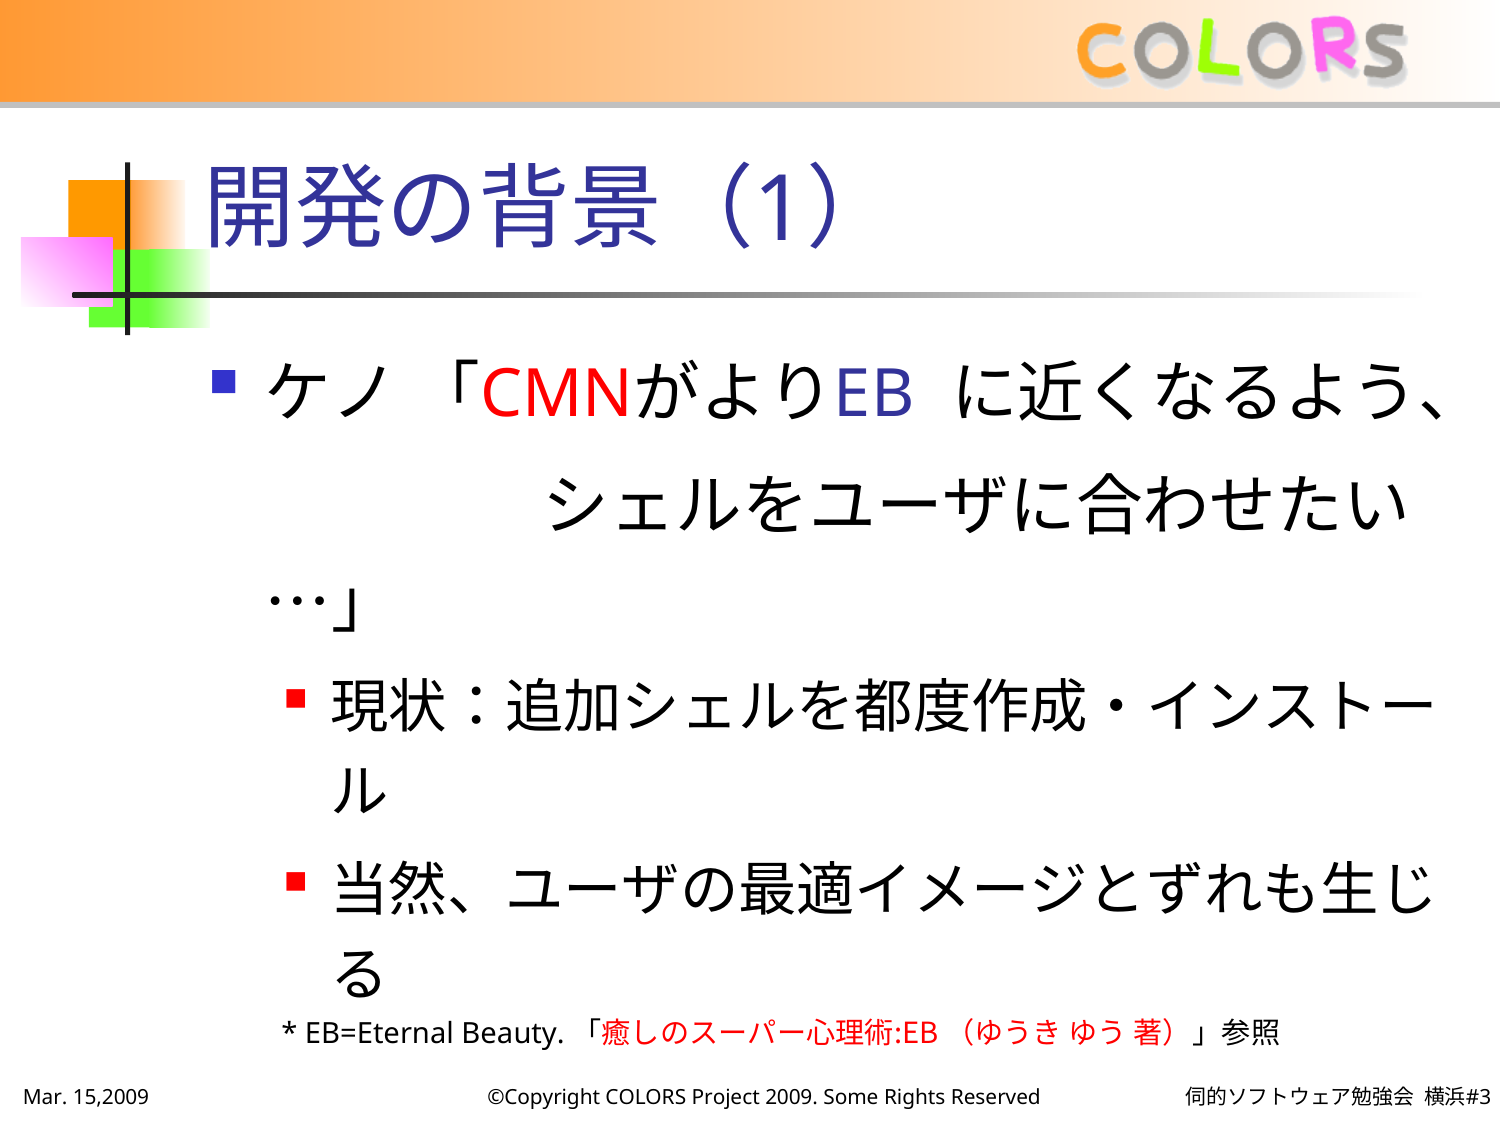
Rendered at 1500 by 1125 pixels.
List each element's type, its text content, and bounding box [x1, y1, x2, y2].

text_box * EB=Eternal Beauty. 「癒しのスーパー心理術:EB （ゆうき ゆう 著）」参照 [266, 1006, 1296, 1065]
title 開発の背景（1） [188, 35, 1468, 276]
list ケノ 「CMNがよりEB*に近くなるよう、 シェルをユーザに合わせたい…」 現状：追加シェルを都度作成・インストール 当然、ユーザの最適イメージとずれも生じる →ユーザが簡単にシェルを作成できるようにしたい！ [193, 331, 1469, 1007]
